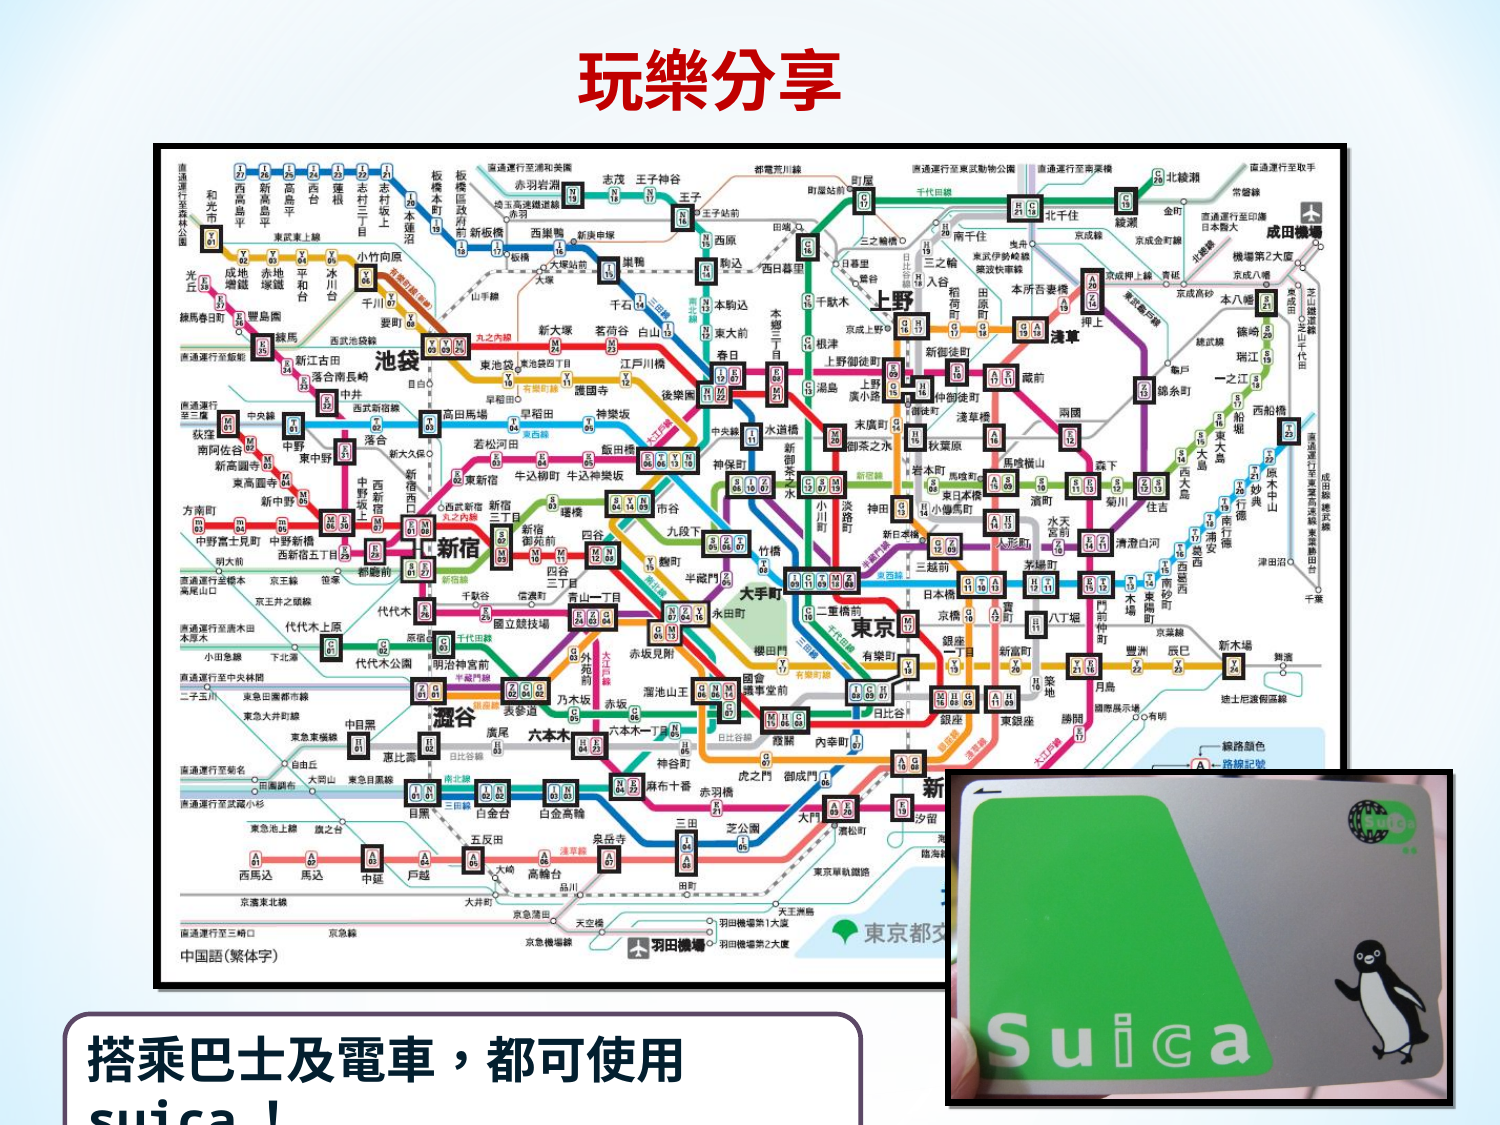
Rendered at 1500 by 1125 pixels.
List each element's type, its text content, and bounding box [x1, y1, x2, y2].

picture [0, 0, 1500, 1125]
text_box 玩樂分享 [562, 30, 860, 127]
text_box 搭乘巴士及電車，都可使用suica！ [64, 1013, 861, 1125]
